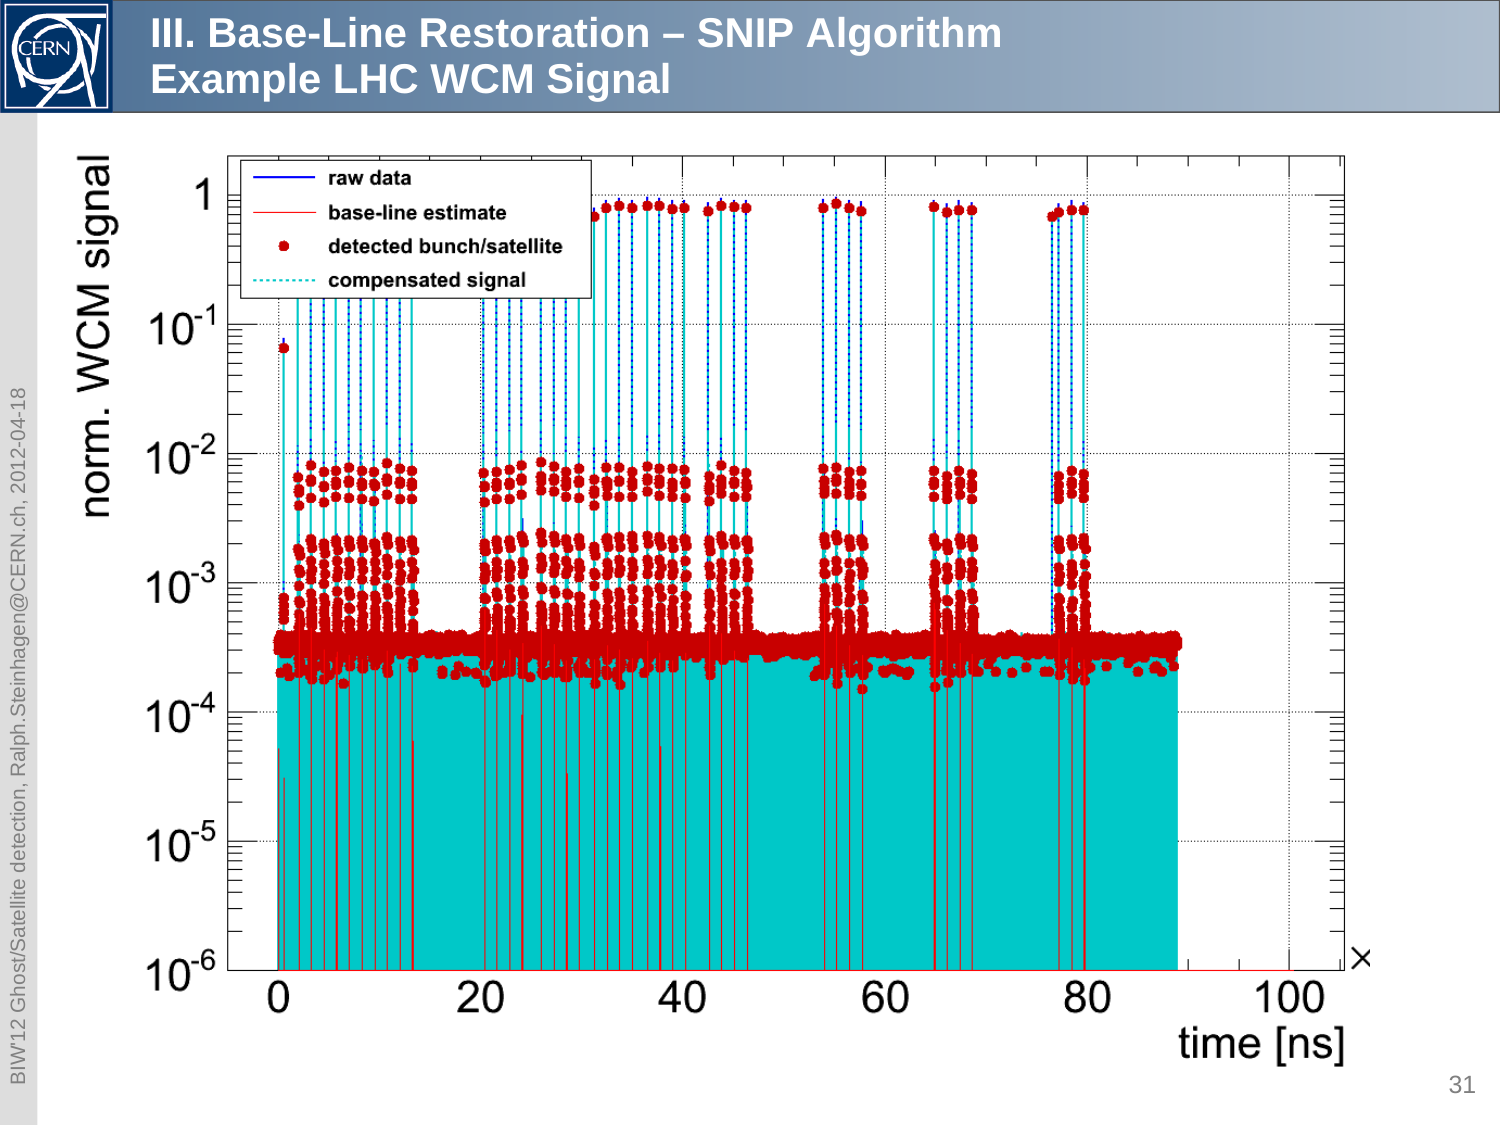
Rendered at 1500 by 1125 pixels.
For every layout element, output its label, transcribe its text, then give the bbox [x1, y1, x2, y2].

picture [72, 137, 1370, 1084]
picture [0, 0, 113, 113]
title III. Base-Line Restoration – SNIP Algorithm Example LHC WCM Signal [150, 0, 1201, 113]
